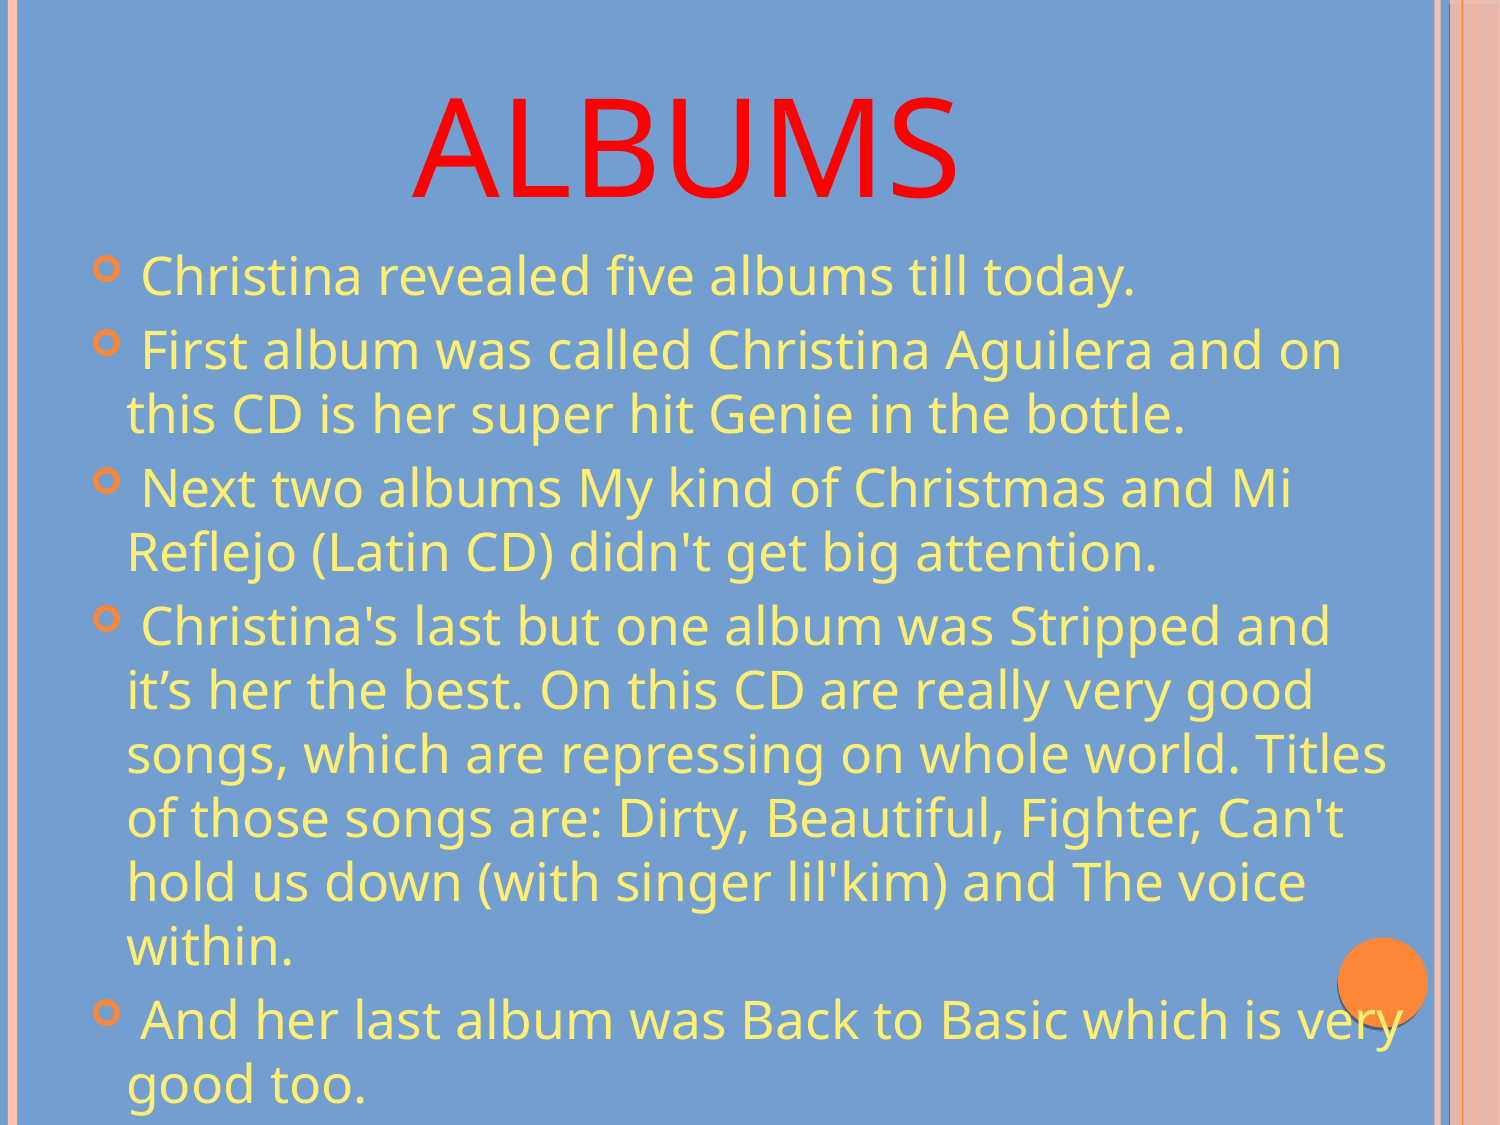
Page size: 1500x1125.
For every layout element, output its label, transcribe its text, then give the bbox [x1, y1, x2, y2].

list Christina revealed five albums till today. First album was called Christina Aguilera and on this CD is her super hit Genie in the bottle. Next two albums My kind of Christmas and Mi Reflejo (Latin CD) didn't get big attention. Christina's last but one album was Stripped and it’s her the best. On this CD are really very good songs, which are repressing on whole world. Titles of those songs are: Dirty, Beautiful, Fighter, Can't hold us down (with singer lil'kim) and The voice within. And her last album was Back to Basic which is very good too. [75, 234, 1430, 1125]
title ALBUMS [75, 45, 1300, 233]
